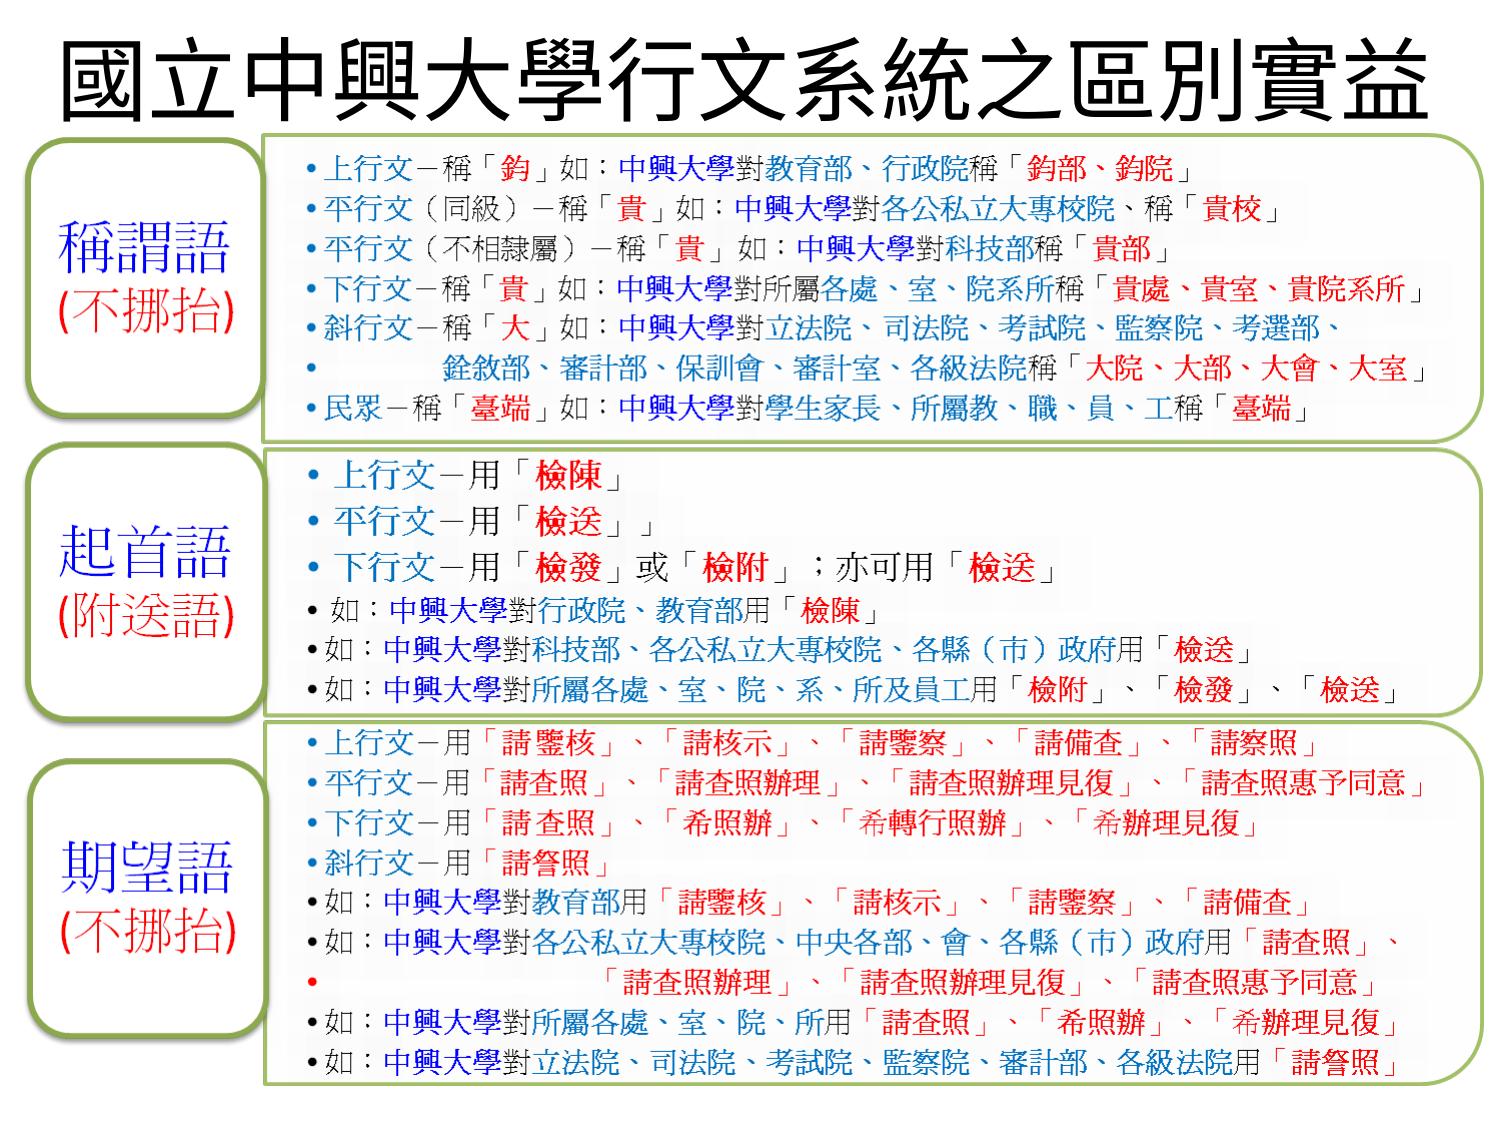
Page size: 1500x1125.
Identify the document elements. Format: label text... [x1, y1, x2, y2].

title 國立中興大學行文系統之區別實益 [17, 19, 1471, 123]
picture [11, 123, 1485, 1096]
